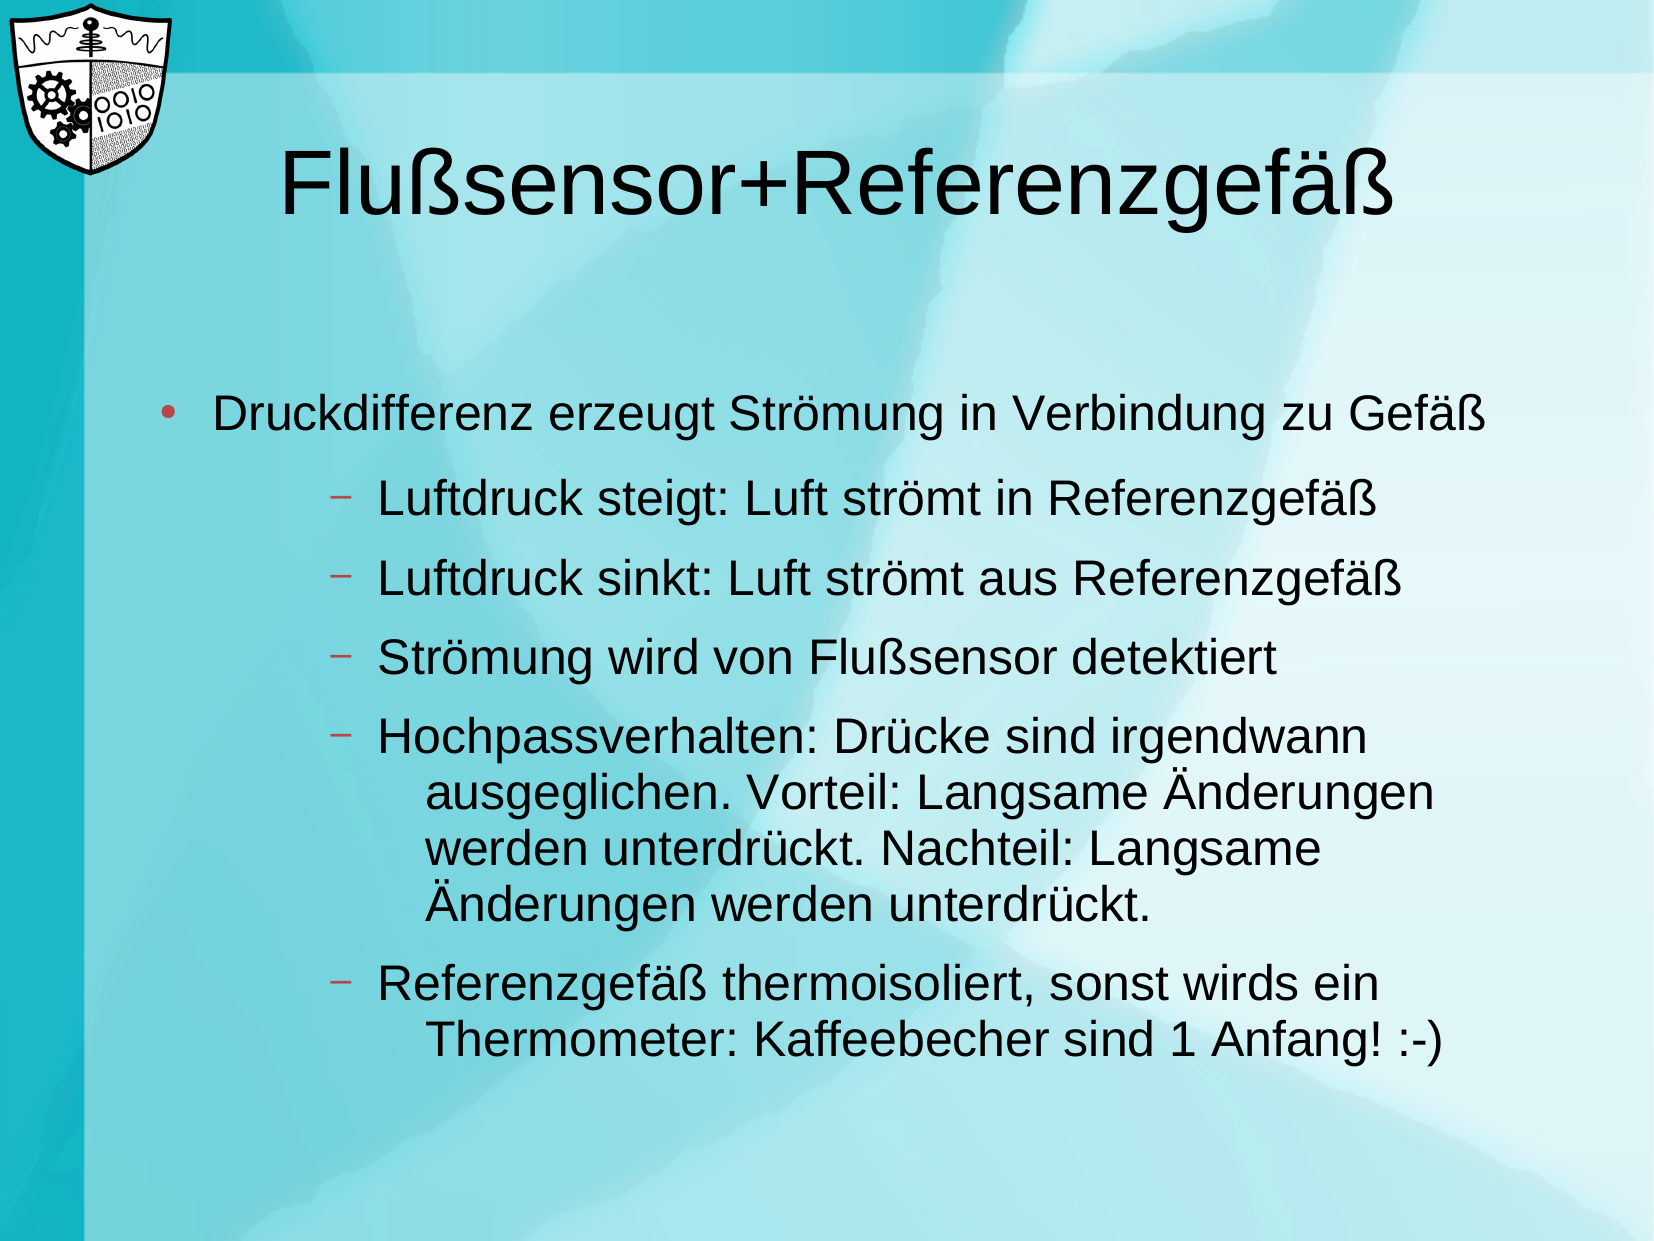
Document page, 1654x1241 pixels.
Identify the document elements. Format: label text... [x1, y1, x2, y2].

list Druckdifferenz erzeugt Strömung in Verbindung zu Gefäß Luftdruck steigt: Luft strömt in Referenzgefäß Luftdruck sinkt: Luft strömt aus Referenzgefäß Strömung wird von Flußsensor detektiert Hochpassverhalten: Drücke sind irgendwann ausgeglichen. Vorteil: Langsame Änderungen werden unterdrückt. Nachteil: Langsame Änderungen werden unterdrückt. Referenzgefäß thermoisoliert, sonst wirds ein Thermometer: Kaffeebecher sind 1 Anfang! :-) [141, 295, 1506, 1139]
picture [0, 0, 1654, 1241]
title Flußsensor+Referenzgefäß [94, 78, 1583, 287]
